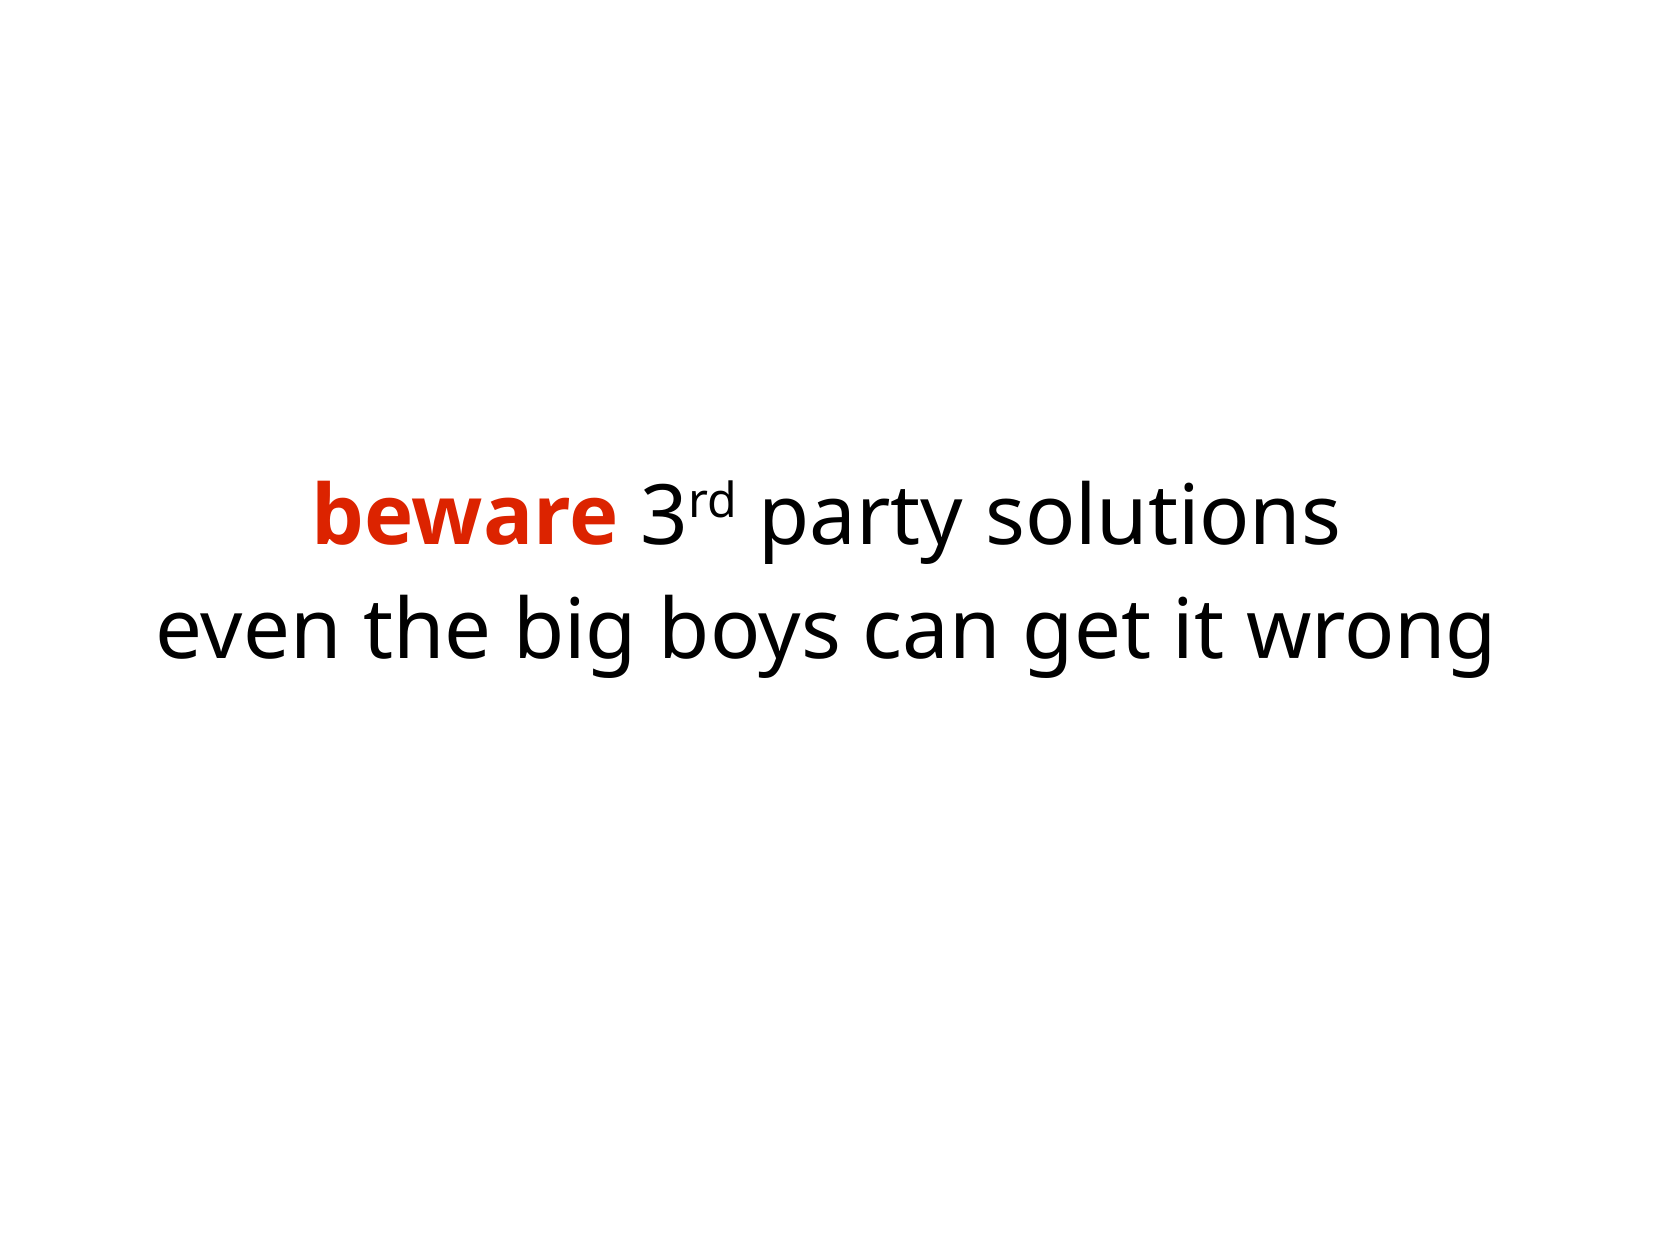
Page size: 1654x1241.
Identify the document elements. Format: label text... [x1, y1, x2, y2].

subtitle beware 3rd party solutions even the big boys can get it wrong [82, 118, 1571, 1021]
